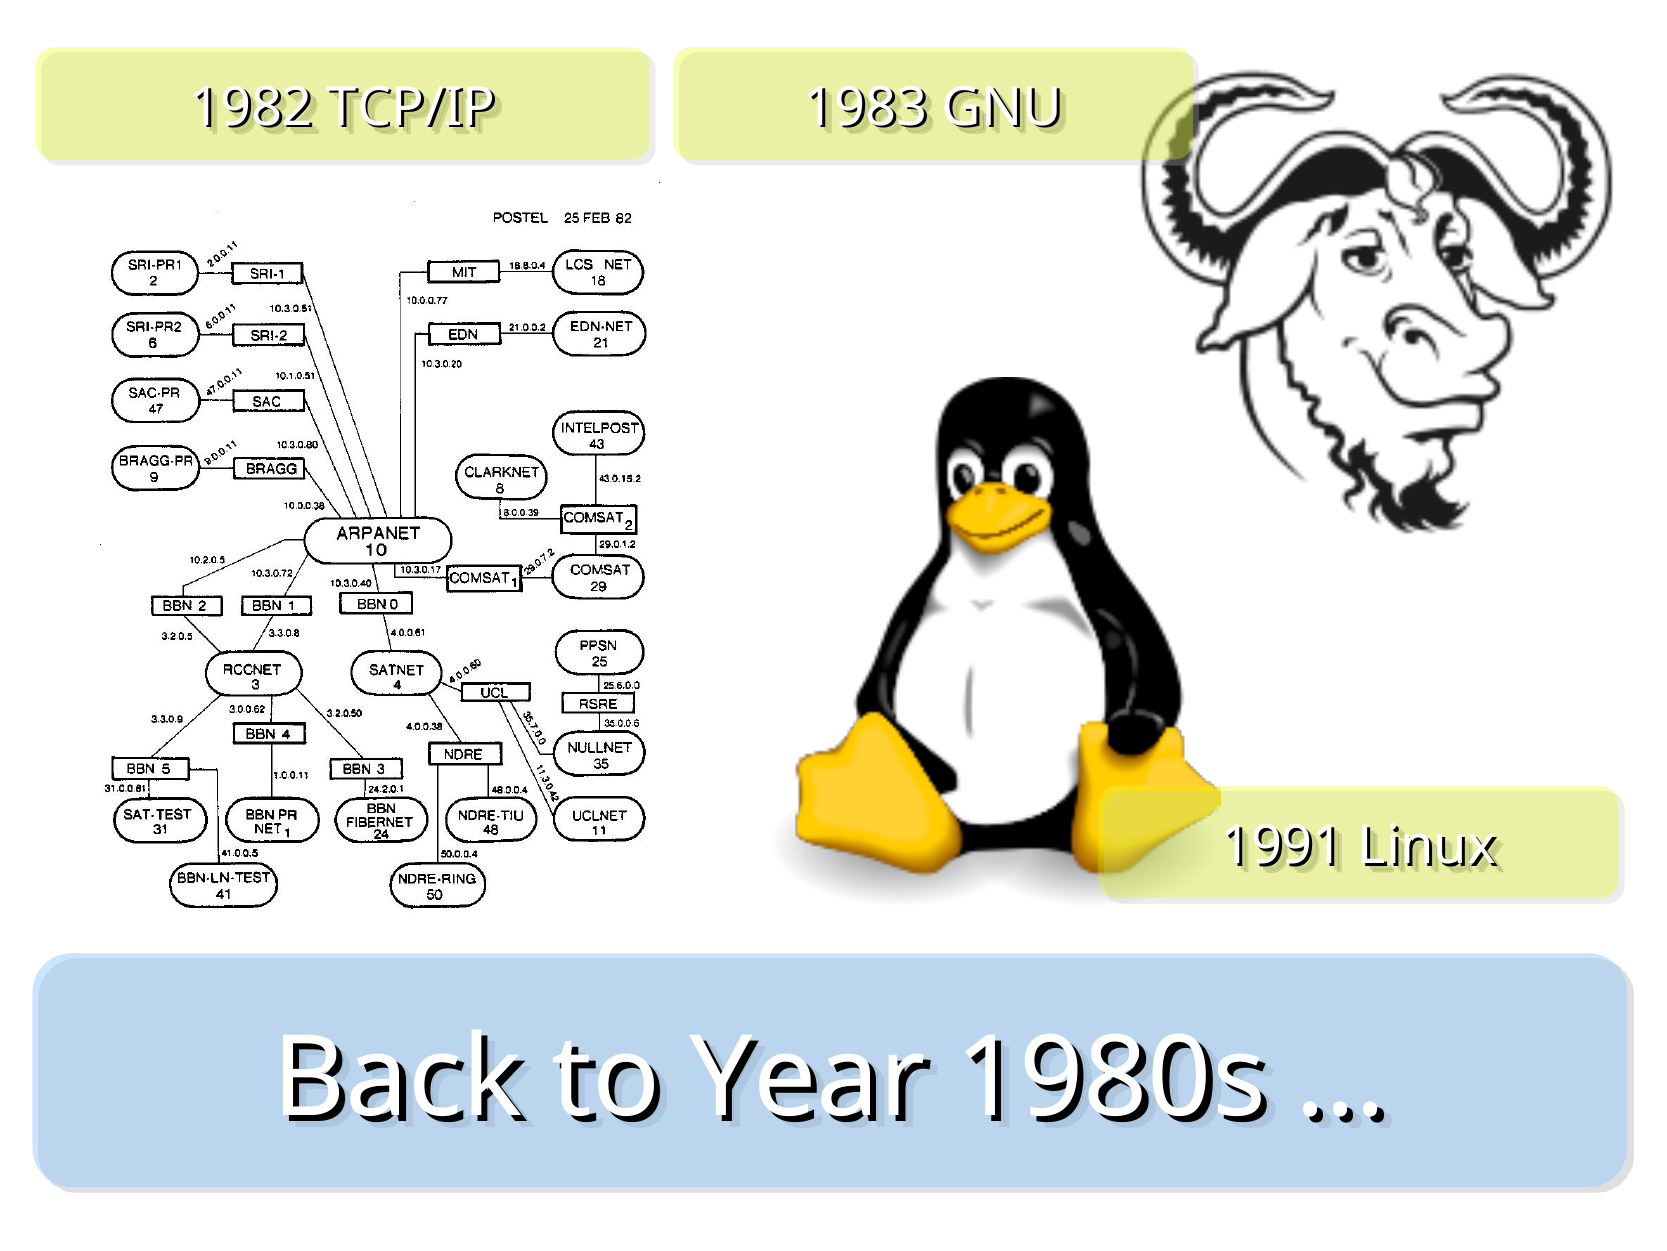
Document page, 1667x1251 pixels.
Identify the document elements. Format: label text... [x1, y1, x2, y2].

text_box 1982 TCP/IP [35, 47, 650, 160]
picture [767, 68, 1623, 910]
text_box 1983 GNU [673, 47, 1194, 160]
picture [90, 177, 675, 945]
text_box Back to Year 1980s ... [32, 953, 1628, 1188]
text_box 1991 Linux [1098, 785, 1619, 898]
